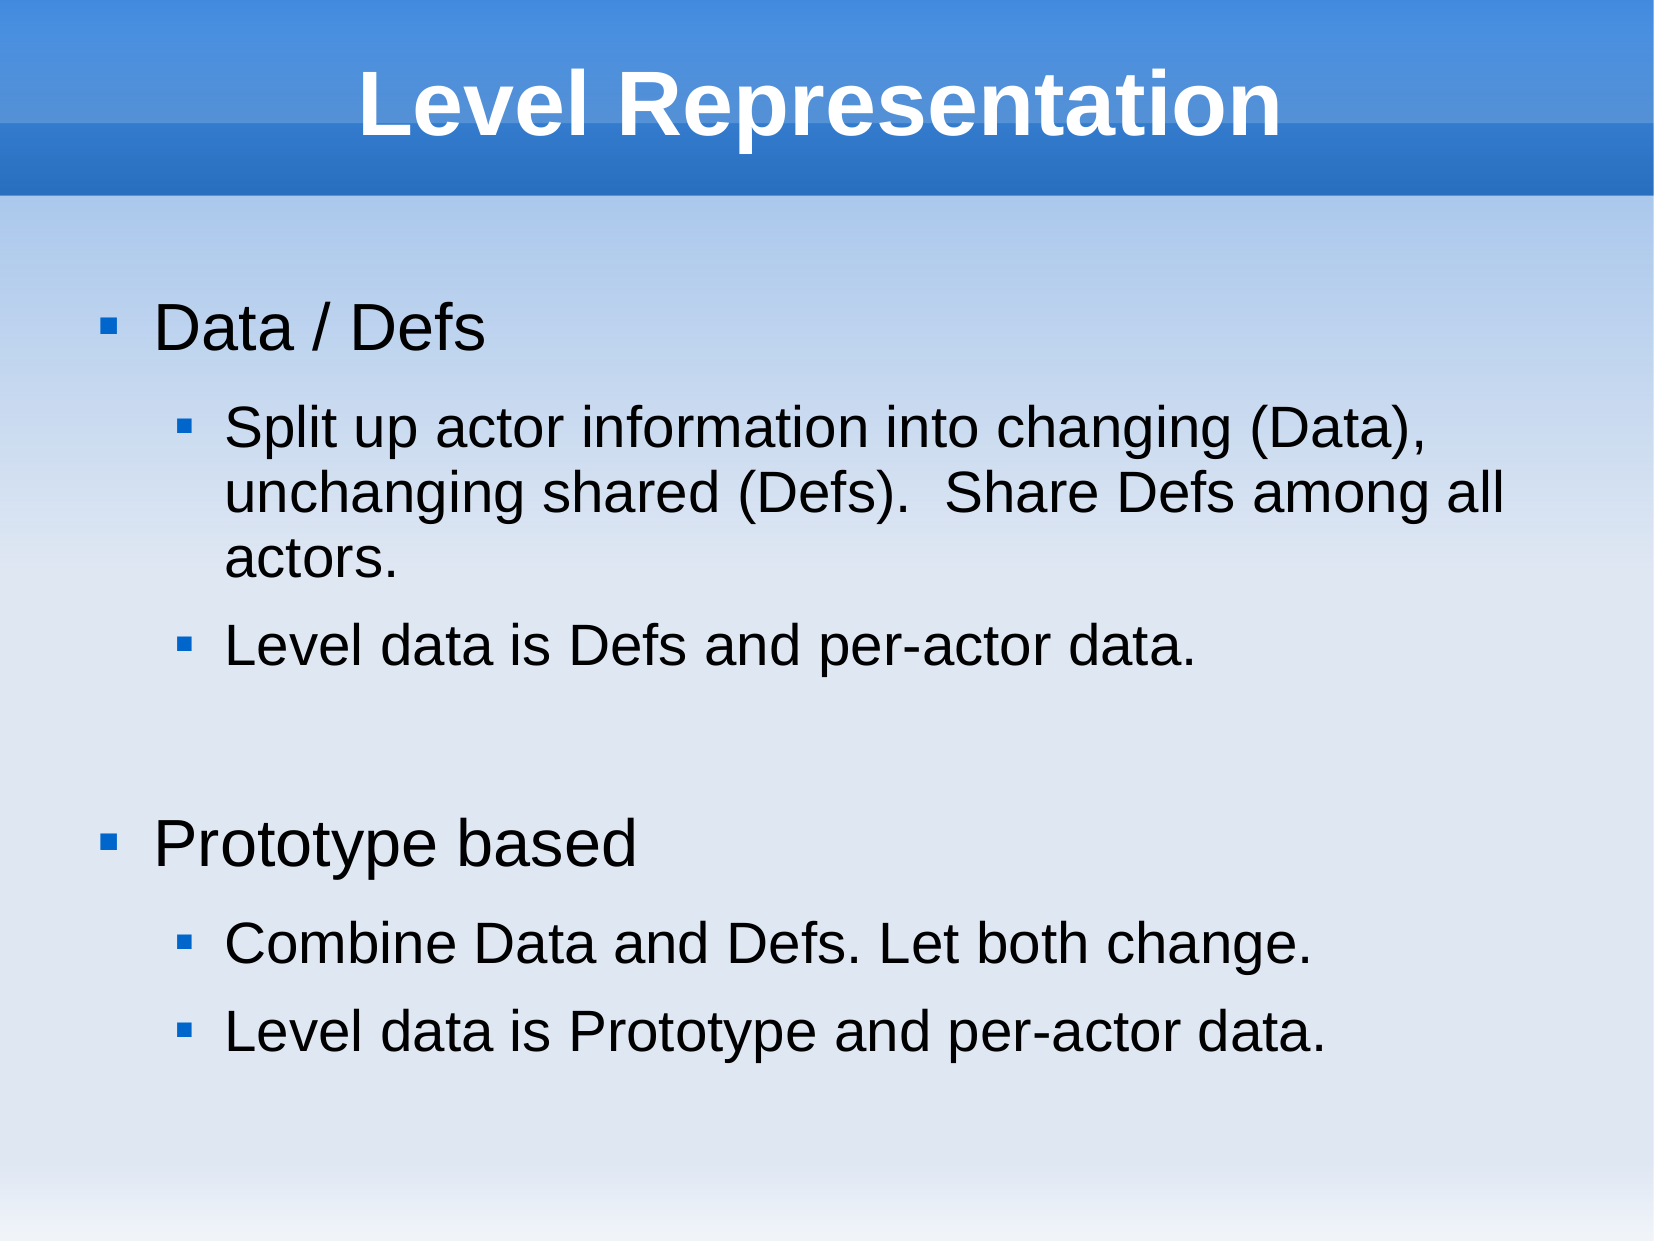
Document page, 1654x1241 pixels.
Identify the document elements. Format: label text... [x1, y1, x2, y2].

list Data / Defs Split up actor information into changing (Data), unchanging shared (Defs). Share Defs among all actors. Level data is Defs and per-actor data. Prototype based Combine Data and Defs. Let both change. Level data is Prototype and per-actor data. [82, 290, 1571, 1109]
title Level Representation [76, 0, 1565, 208]
picture [0, 0, 1654, 1241]
